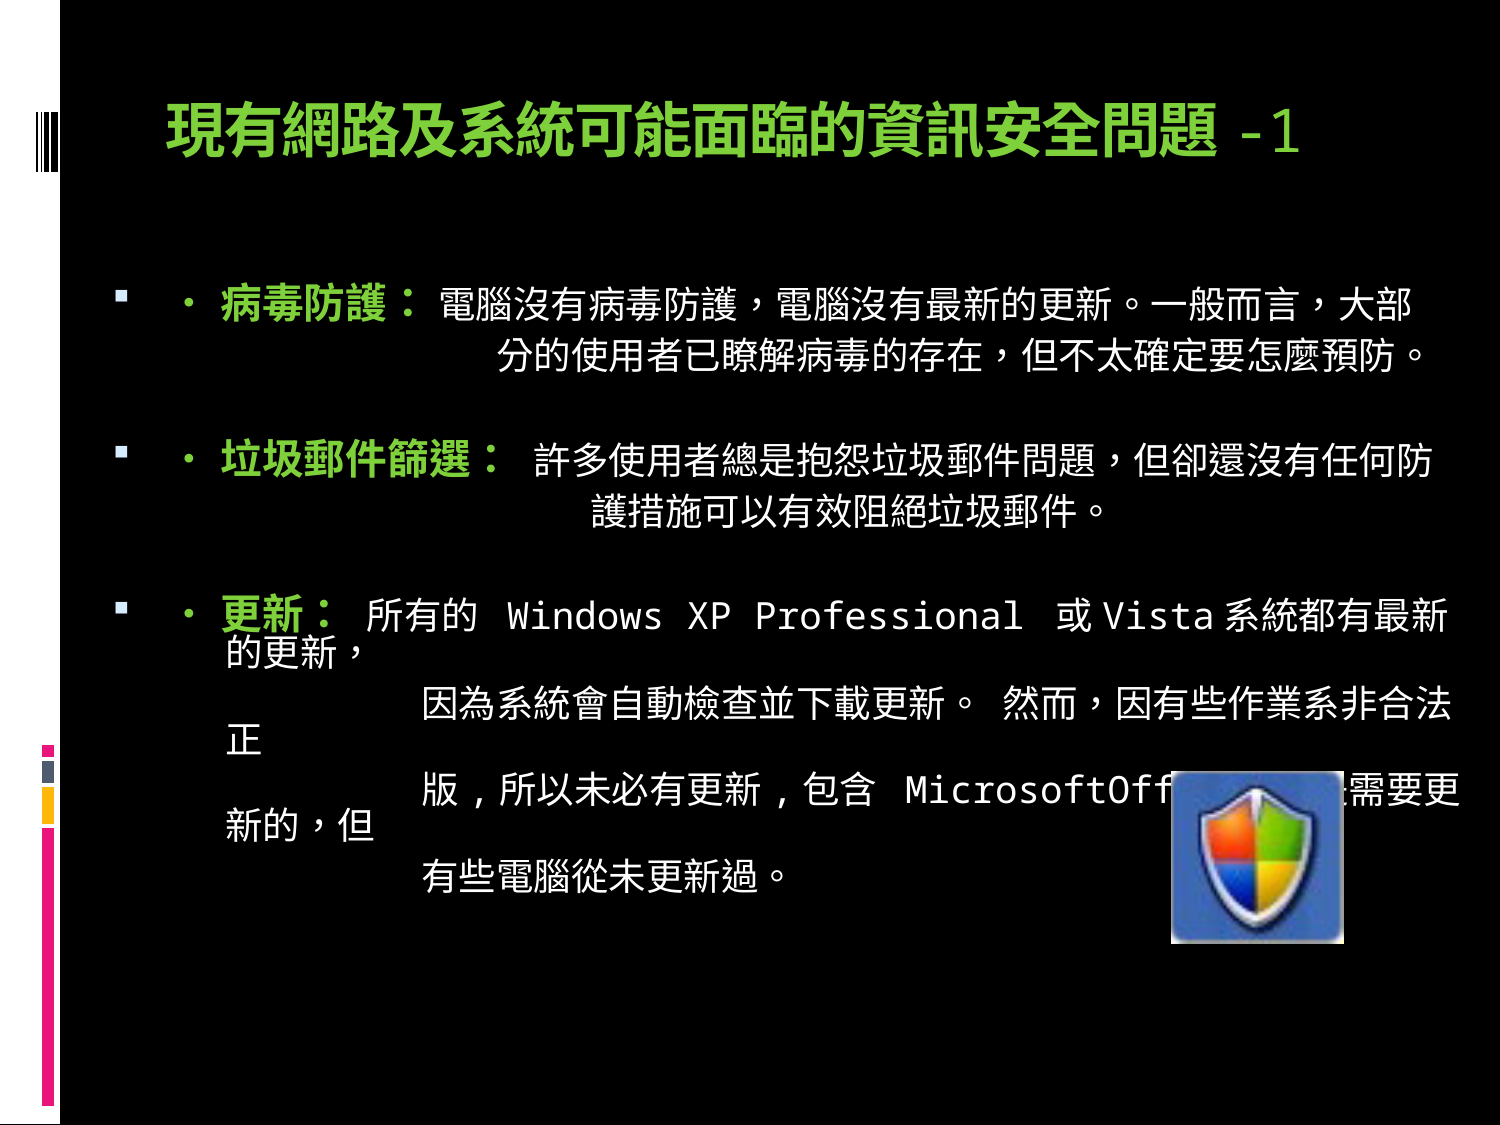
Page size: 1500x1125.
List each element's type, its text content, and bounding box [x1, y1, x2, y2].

picture [1171, 771, 1344, 944]
list •病毒防護： 電腦沒有病毒防護，電腦沒有最新的更新。一般而言，大部 分的使用者已瞭解病毒的存在，但不太確定要怎麼預防。 •垃圾郵件篩選： 許多使用者總是抱怨垃圾郵件問題，但卻還沒有任何防 護措施可以有效阻絕垃圾郵件。 •更新： 所有的 Windows XP Professional 或Vista系統都有最新的更新， 因為系統會自動檢查並下載更新。 然而，因有些作業系非合法正 版,所以未必有更新,包含 MicrosoftOffice 也是需要更新的，但 有些電腦從未更新過。 [75, 278, 1477, 963]
title 現有網路及系統可能面臨的資訊安全問題-1 [150, 84, 1426, 235]
